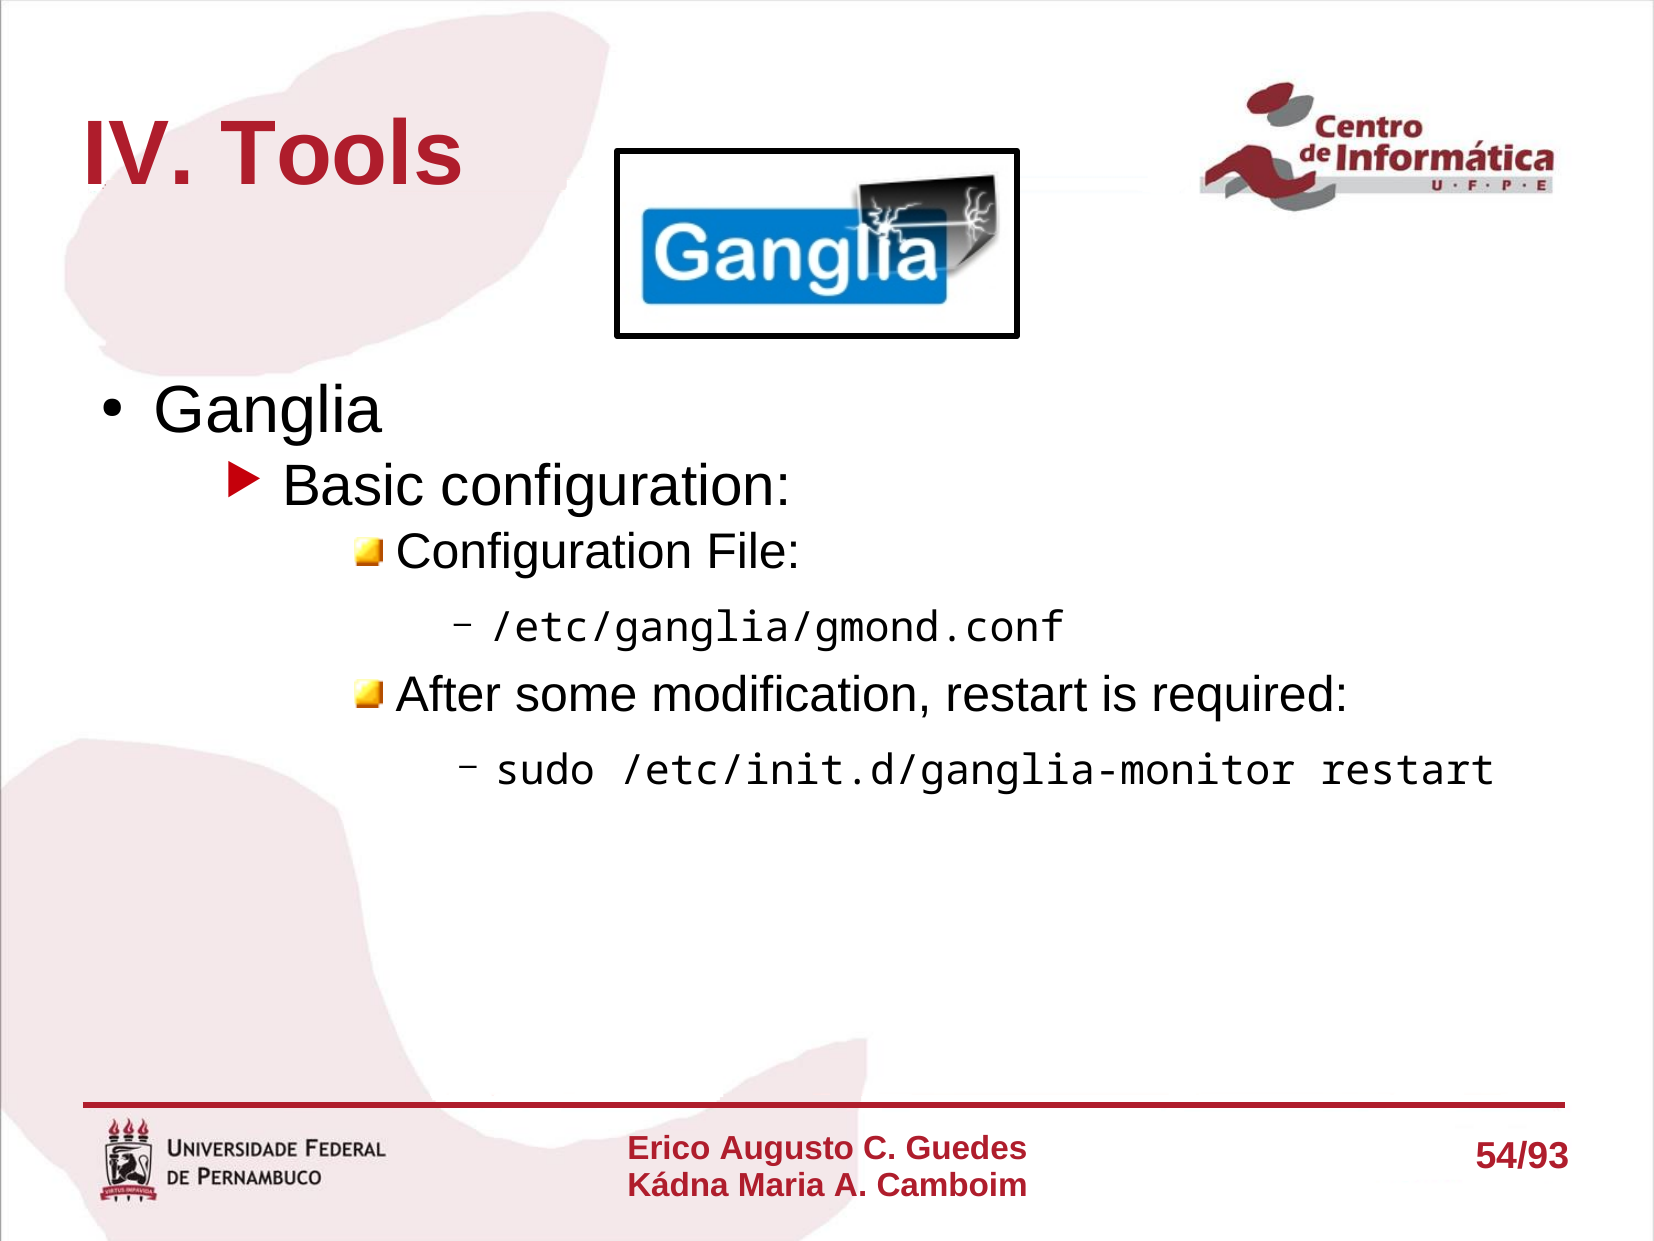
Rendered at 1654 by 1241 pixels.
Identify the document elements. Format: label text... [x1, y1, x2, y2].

list Ganglia Basic configuration: Configuration File: /etc/ganglia/gmond.conf After some modification, restart is required: sudo /etc/init.d/ganglia-monitor restart [82, 372, 1625, 964]
picture [0, 0, 1654, 1241]
title IV. Tools [82, 56, 1571, 250]
